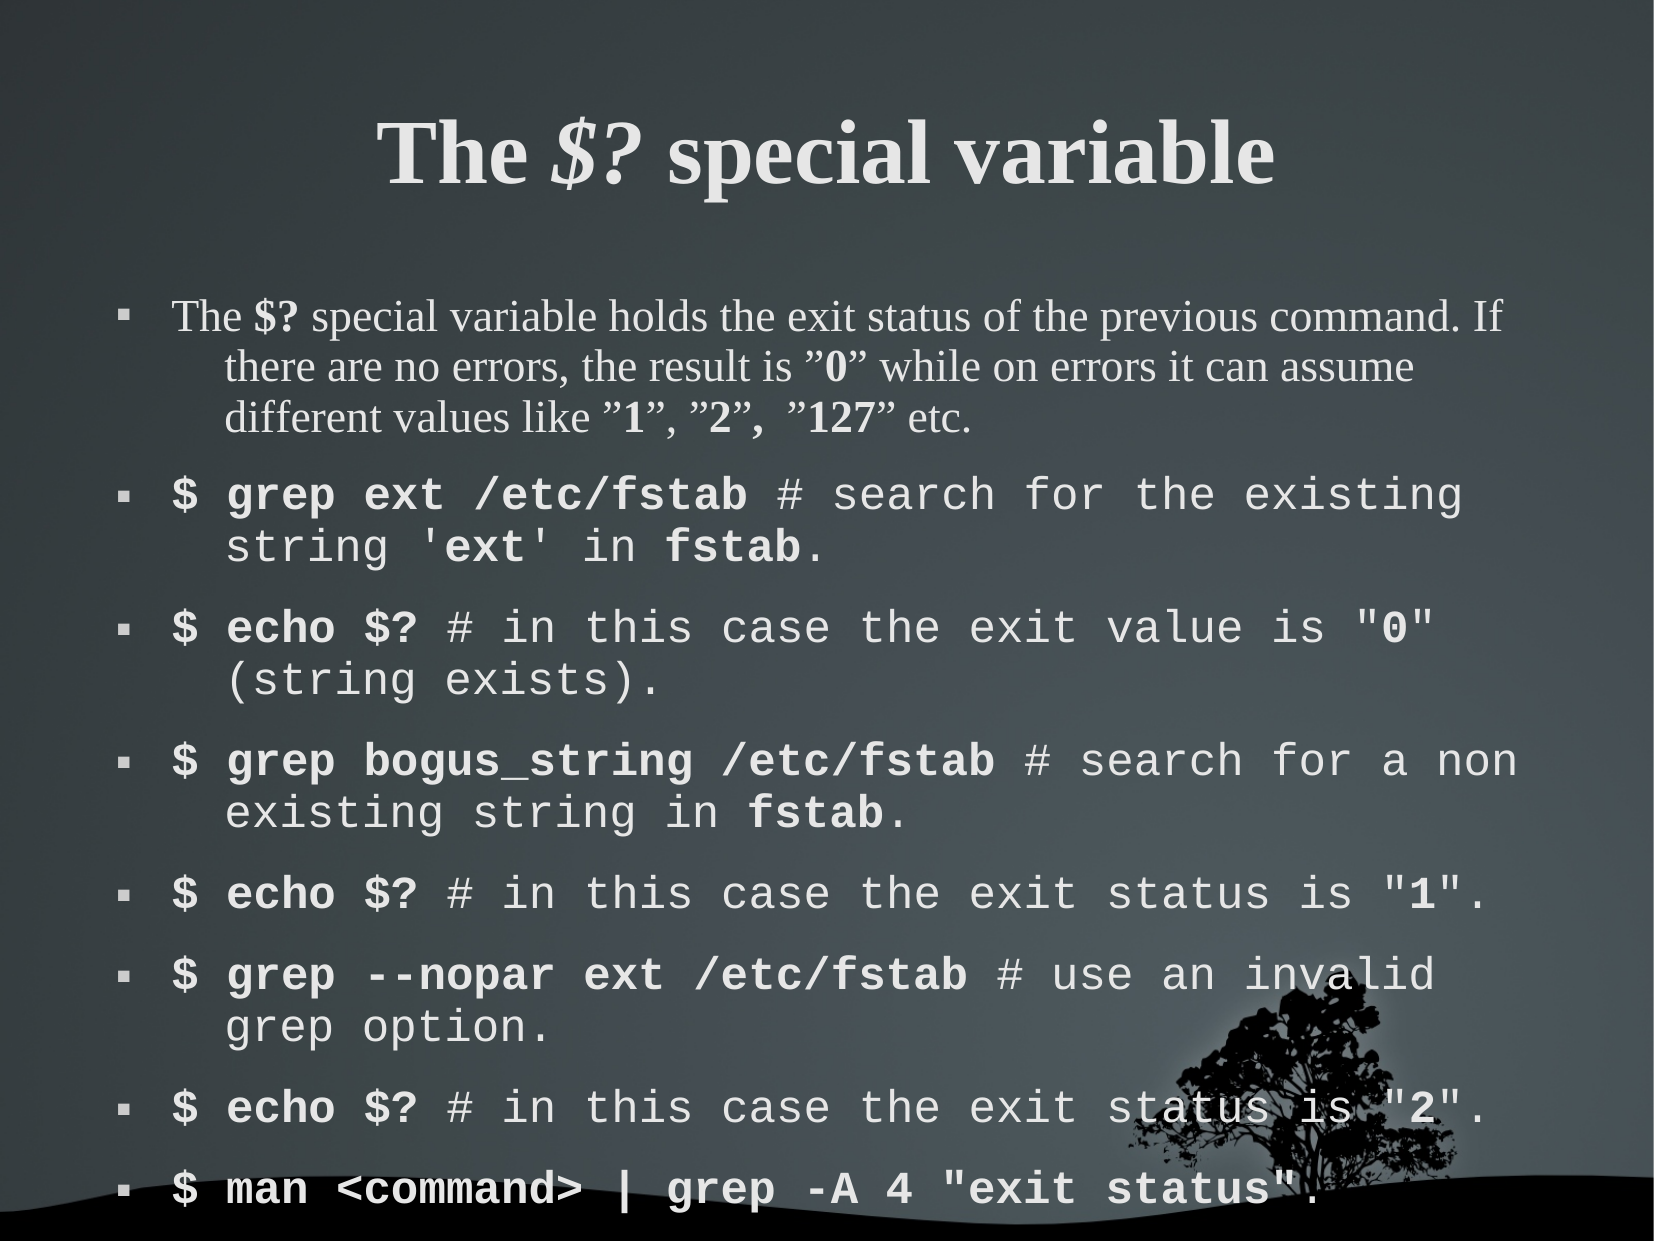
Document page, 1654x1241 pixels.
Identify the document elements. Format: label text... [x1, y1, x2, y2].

title The $? special variable [82, 49, 1571, 257]
list The $? special variable holds the exit status of the previous command. If there are no errors, the result is ”0” while on errors it can assume different values like ”1”, ”2”, ”127” etc. $ grep ext /etc/fstab # search for the existing string 'ext' in fstab. $ echo $? # in this case the exit value is "0" (string exists). $ grep bogus_string /etc/fstab # search for a non existing string in fstab. $ echo $? # in this case the exit status is "1". $ grep --nopar ext /etc/fstab # use an invalid grep option. $ echo $? # in this case the exit status is "2". $ man <command> | grep -A 4 "exit status". [82, 290, 1571, 1218]
picture [0, 0, 1654, 1241]
